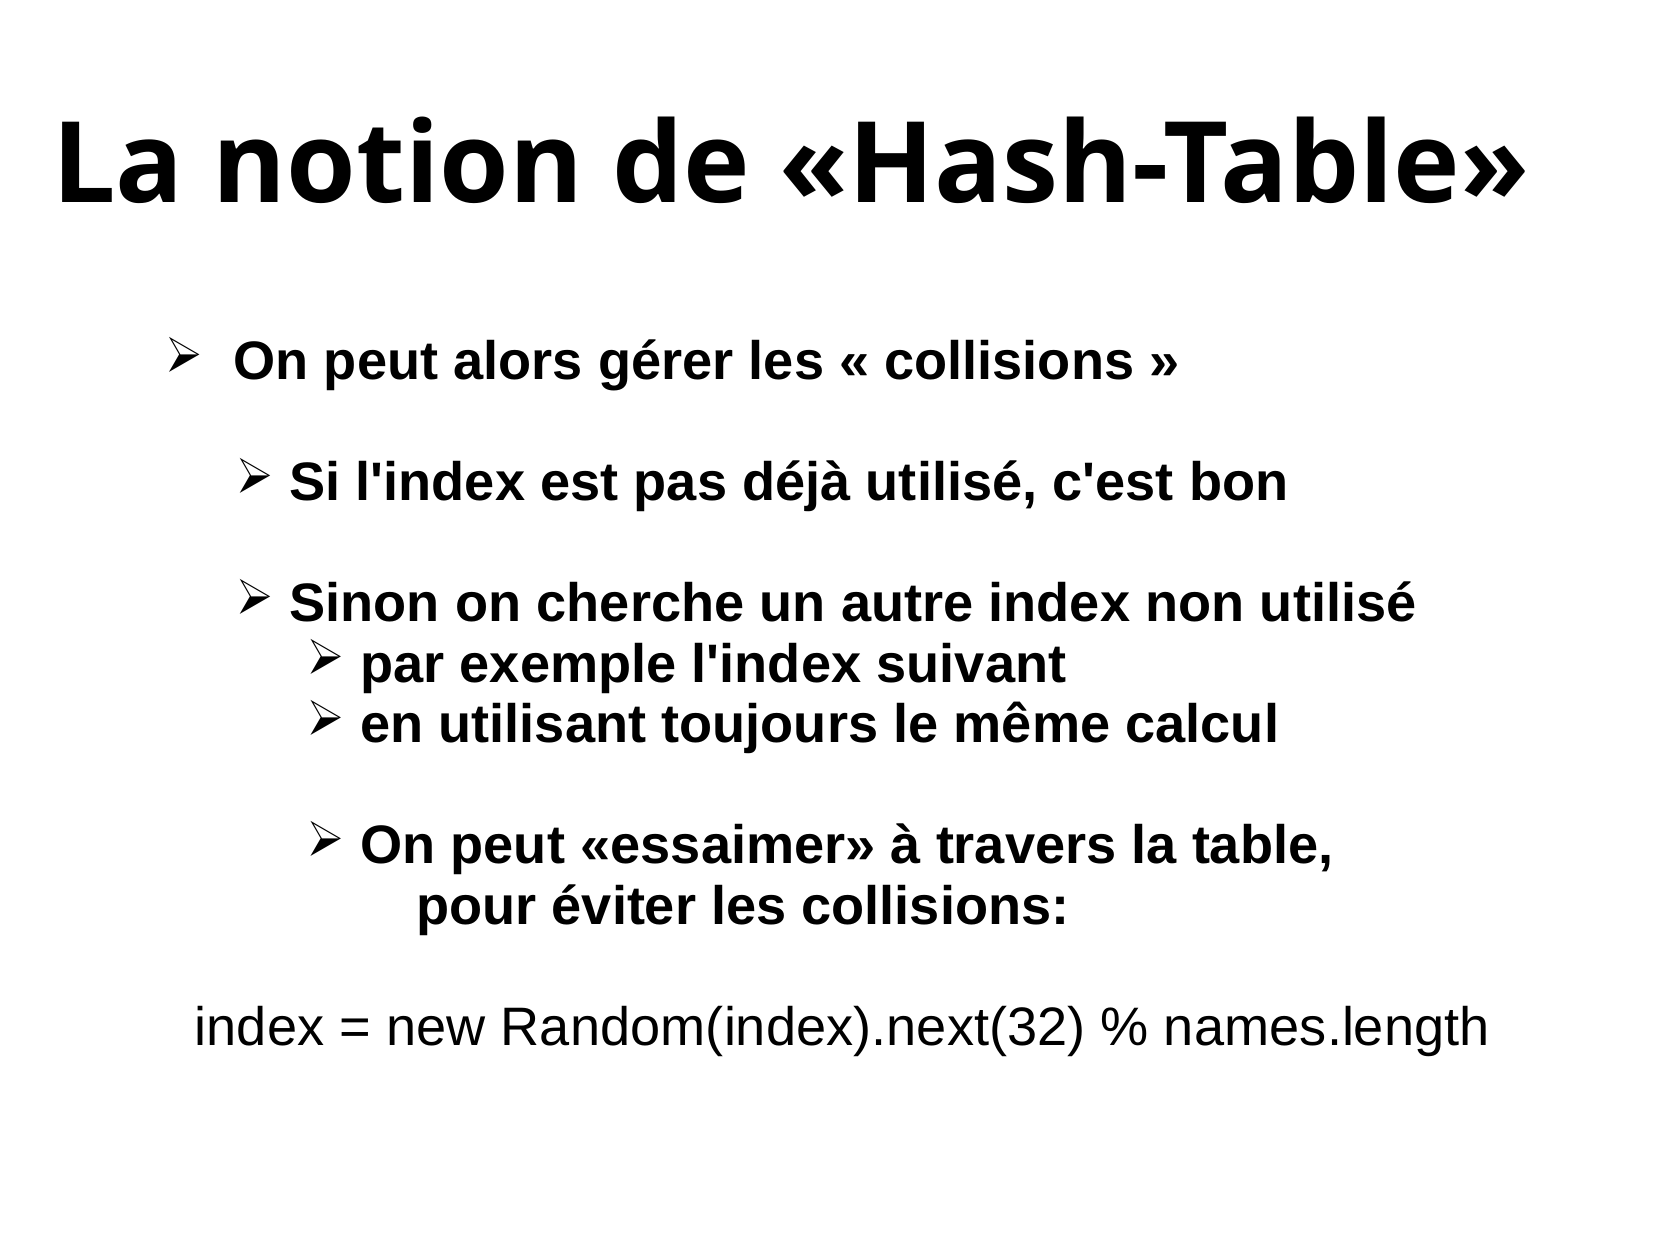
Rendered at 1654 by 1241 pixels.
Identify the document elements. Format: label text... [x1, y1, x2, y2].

text_box On peut alors gérer les « collisions » Si l'index est pas déjà utilisé, c'est bon Sinon on cherche un autre index non utilisé par exemple l'index suivant en utilisant toujours le même calcul On peut «essaimer» à travers la table, pour éviter les collisions: index = new Random(index).next(32) % names.length [150, 262, 1538, 1065]
text_box La notion de «Hash-Table» [37, 75, 1613, 235]
